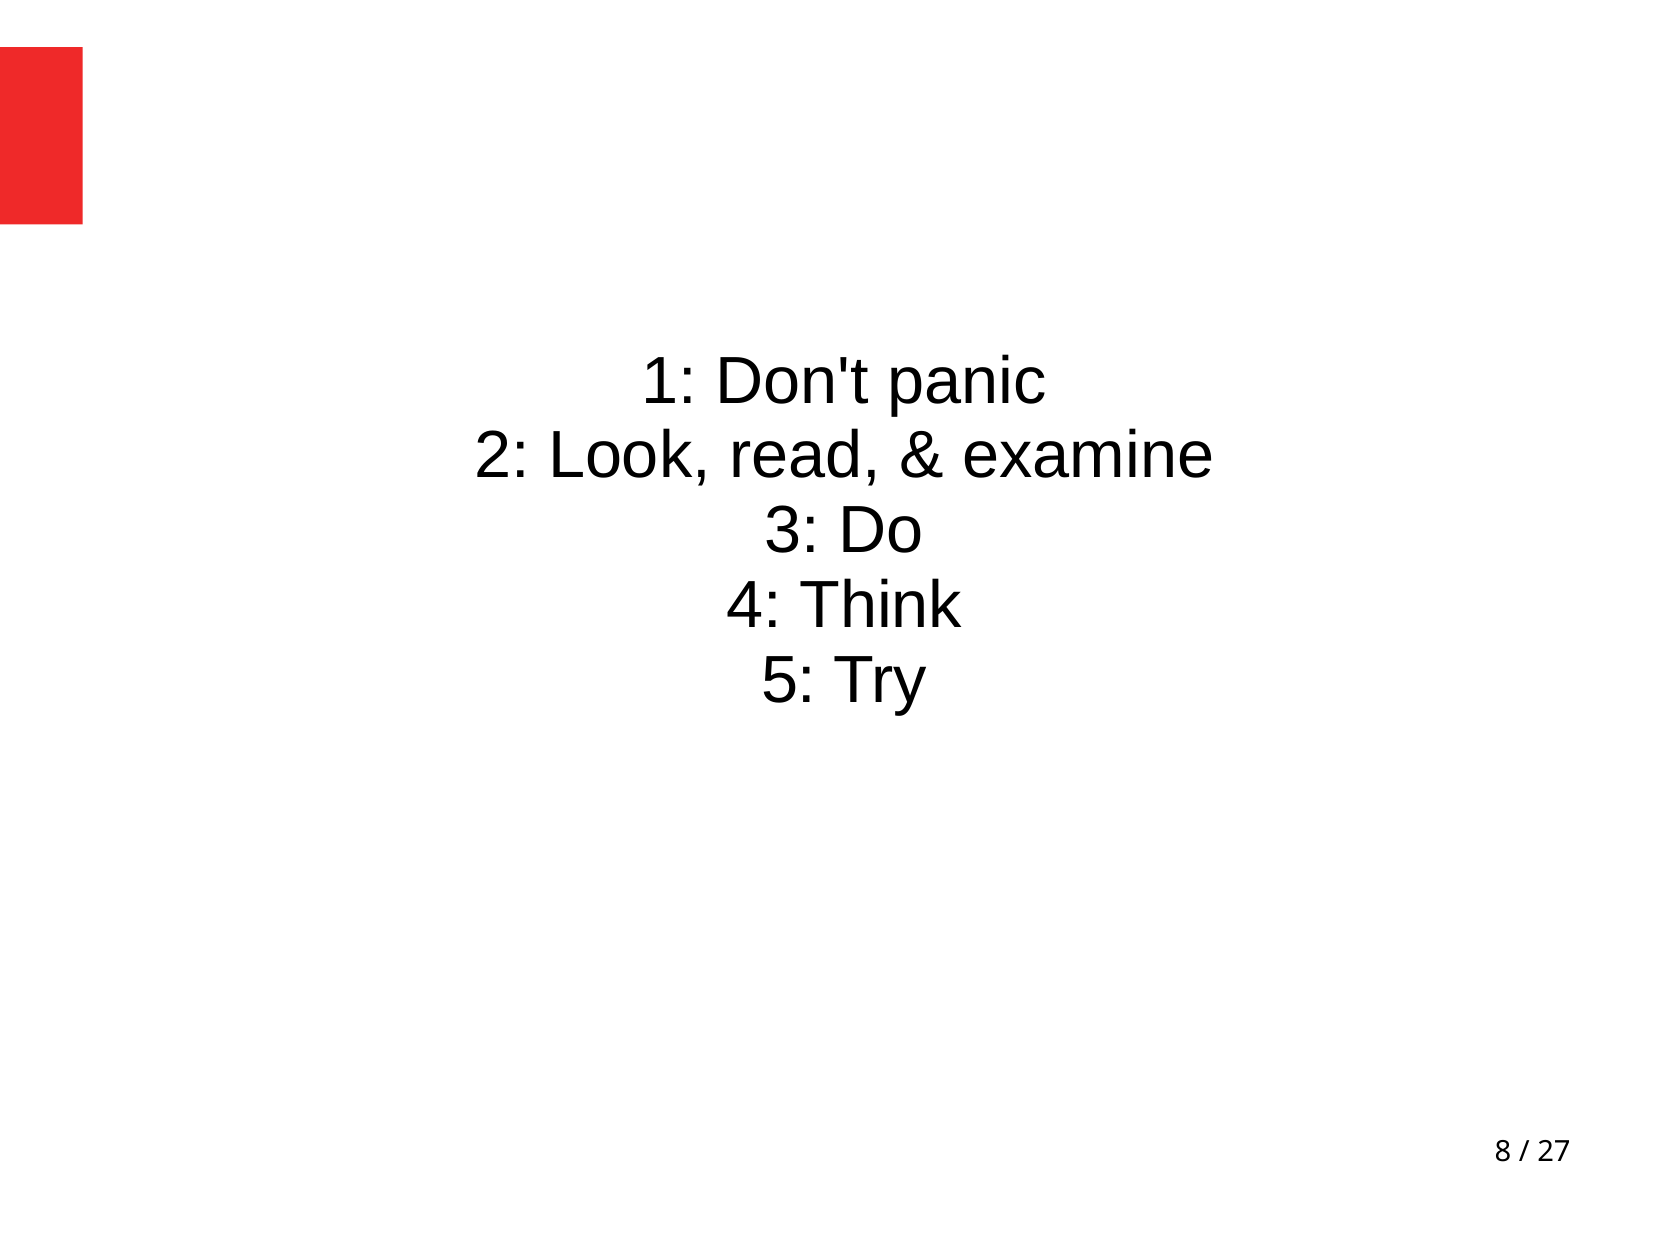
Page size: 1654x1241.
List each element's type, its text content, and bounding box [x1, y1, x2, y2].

subtitle 1: Don't panic 2: Look, read, & examine 3: Do 4: Think 5: Try [118, 49, 1571, 1010]
